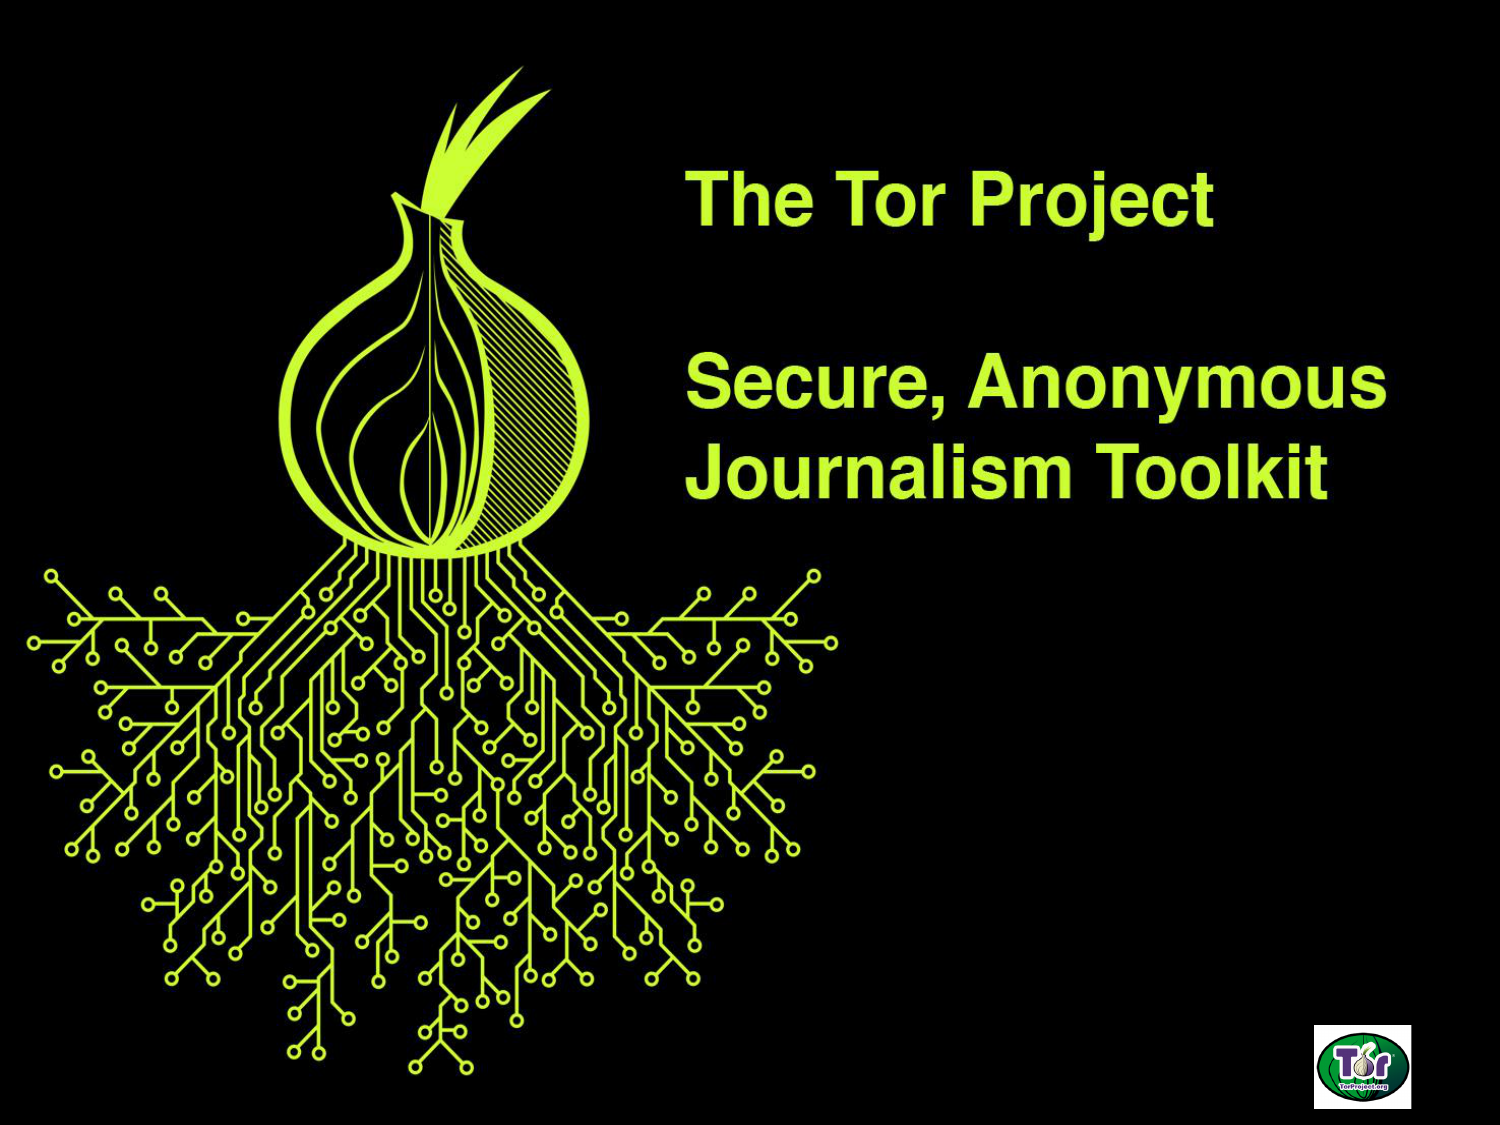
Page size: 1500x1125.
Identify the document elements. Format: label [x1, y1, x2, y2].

text_box [0, 15, 1500, 1109]
picture [1314, 1025, 1412, 1109]
